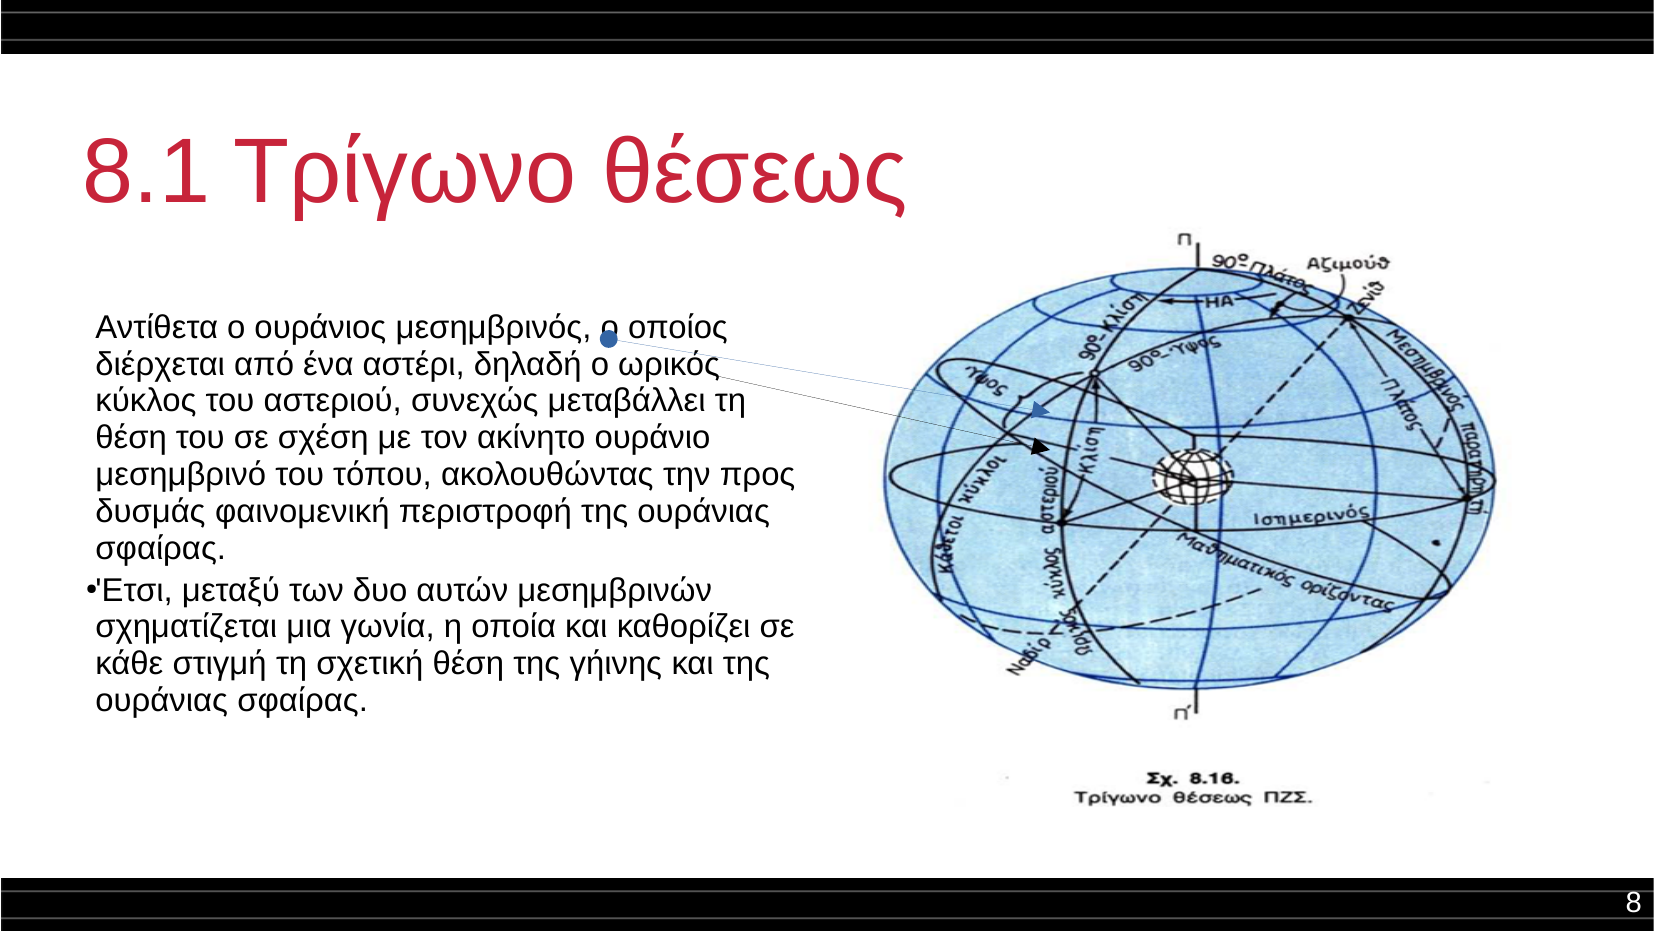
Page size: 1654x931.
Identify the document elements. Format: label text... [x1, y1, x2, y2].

list Αντίθετα ο ουράνιος μεσημβρινός, ο οποίος διέρχεται από ένα αστέρι, δηλαδή ο ωρικός κύκλος του αστεριού, συνεχώς μεταβάλλει τη θέση του σε σχέση με τον ακίνητο ουράνιο μεσημβρινό του τόπου, ακολουθώντας την προς δυσμάς φαινομενική περιστροφή της ουράνιας σφαίρας. 'Ετσι, μεταξύ των δυο αυτών μεσημβρινών σχηματίζεται μια γωνία, η οποία και καθορίζει σε κάθε στιγμή τη σχετική θέση της γήινης και της ουράνιας σφαίρας. [82, 271, 809, 758]
title 8.1 Τρίγωνο θέσεως [82, 92, 1571, 249]
picture [862, 221, 1532, 808]
picture [1, 0, 1654, 54]
picture [1, 878, 1654, 931]
